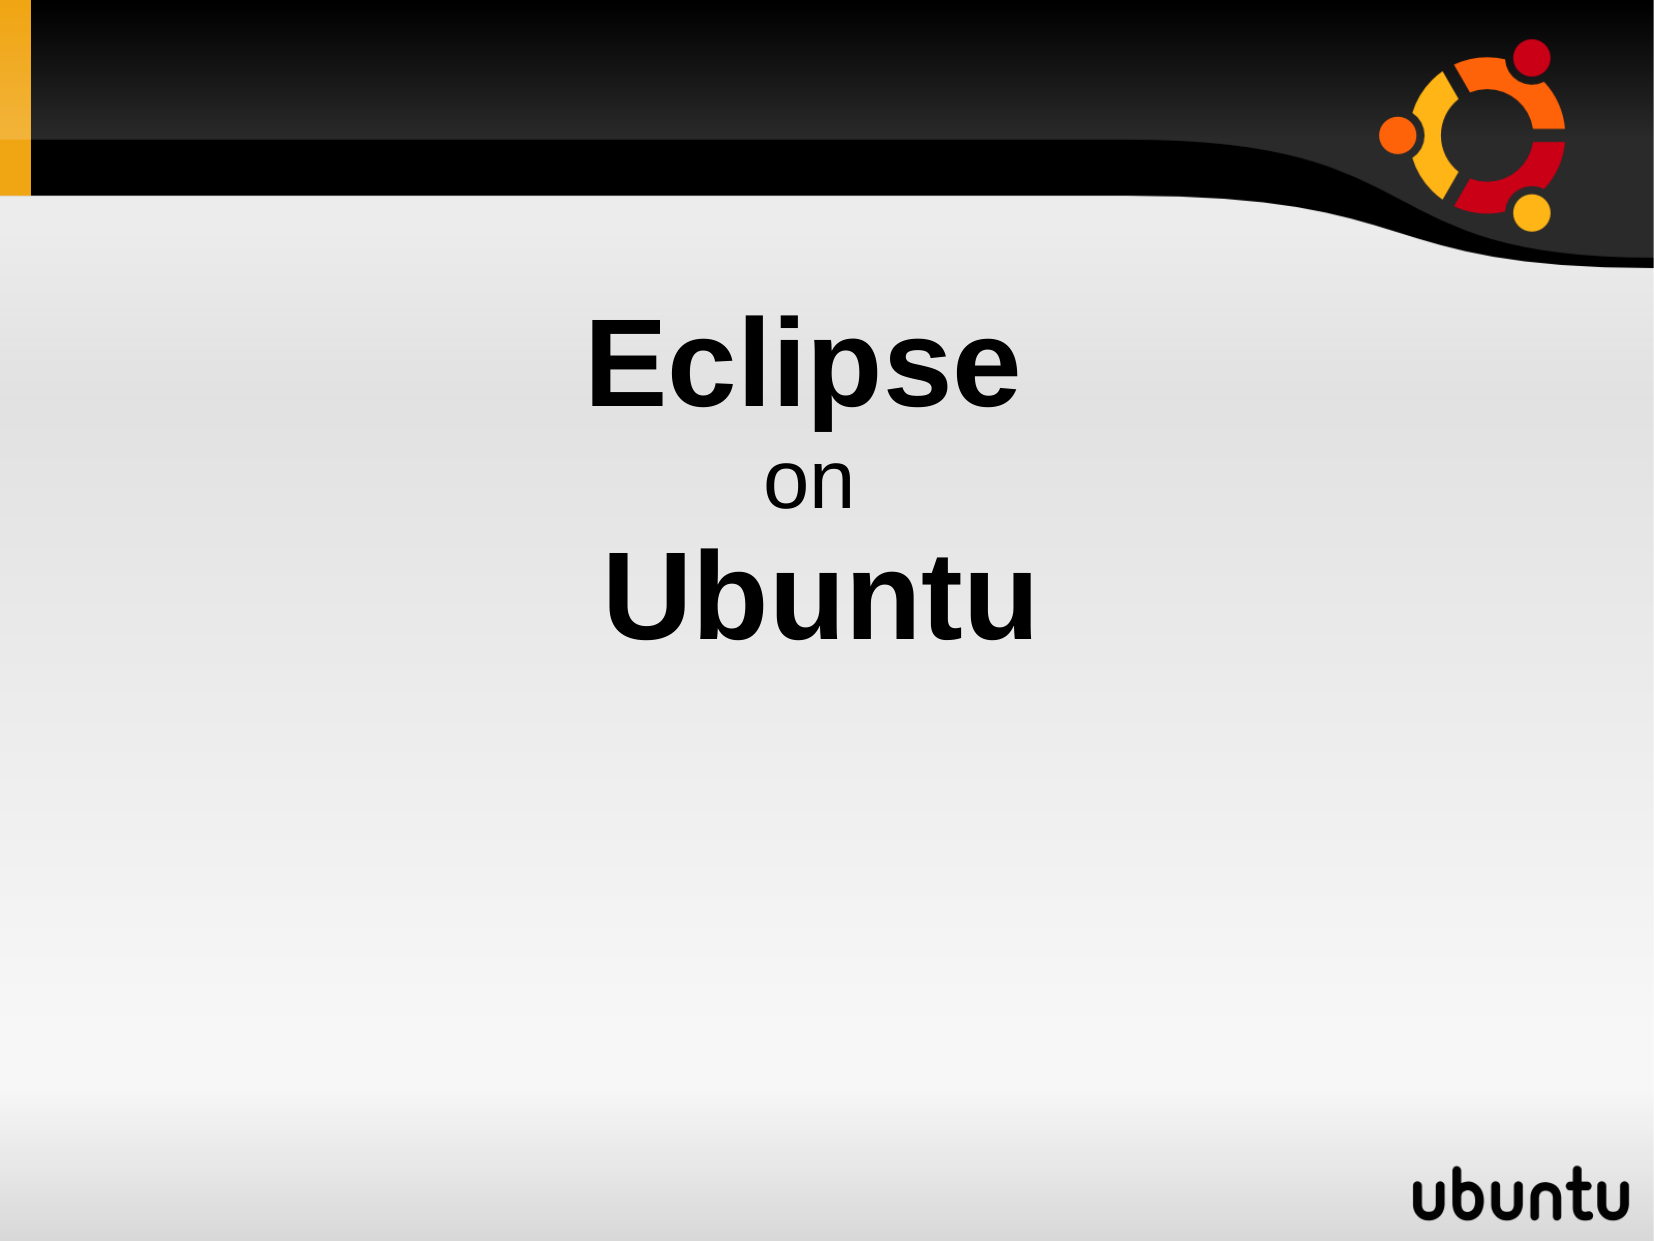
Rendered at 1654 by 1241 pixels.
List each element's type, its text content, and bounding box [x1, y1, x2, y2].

picture [0, 0, 1654, 1241]
subtitle Eclipse on Ubuntu [76, 0, 1565, 1109]
